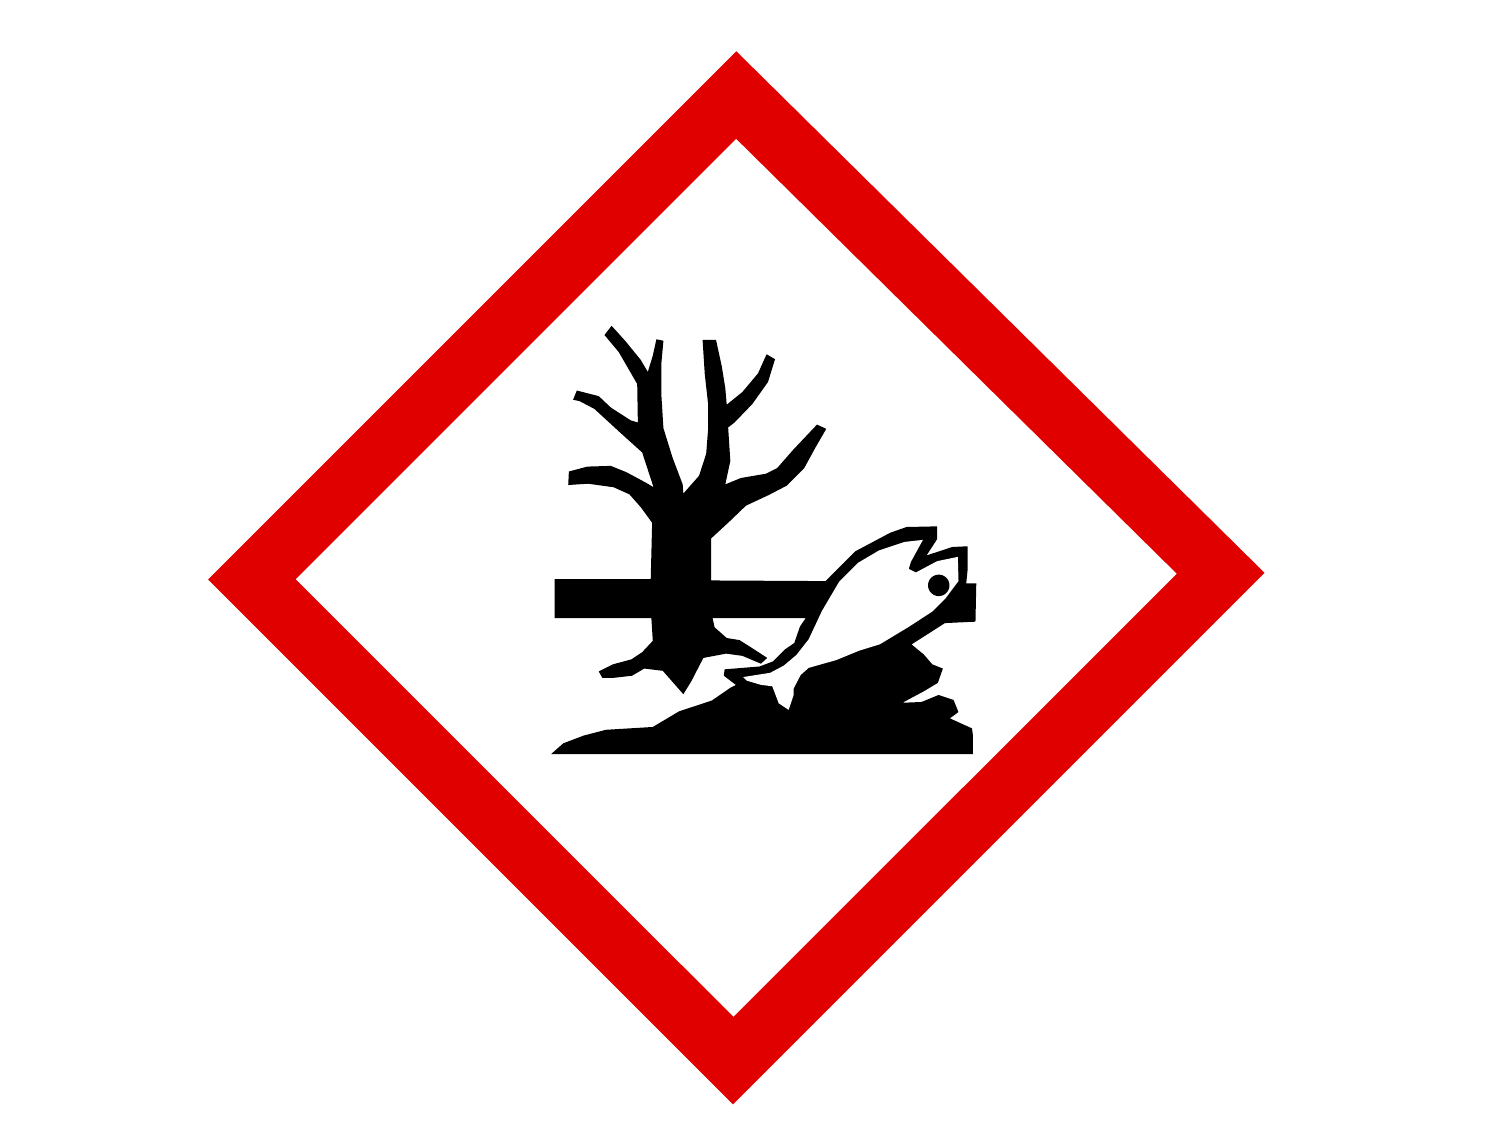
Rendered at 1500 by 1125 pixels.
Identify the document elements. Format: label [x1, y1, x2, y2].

text_box [208, 51, 1265, 1105]
